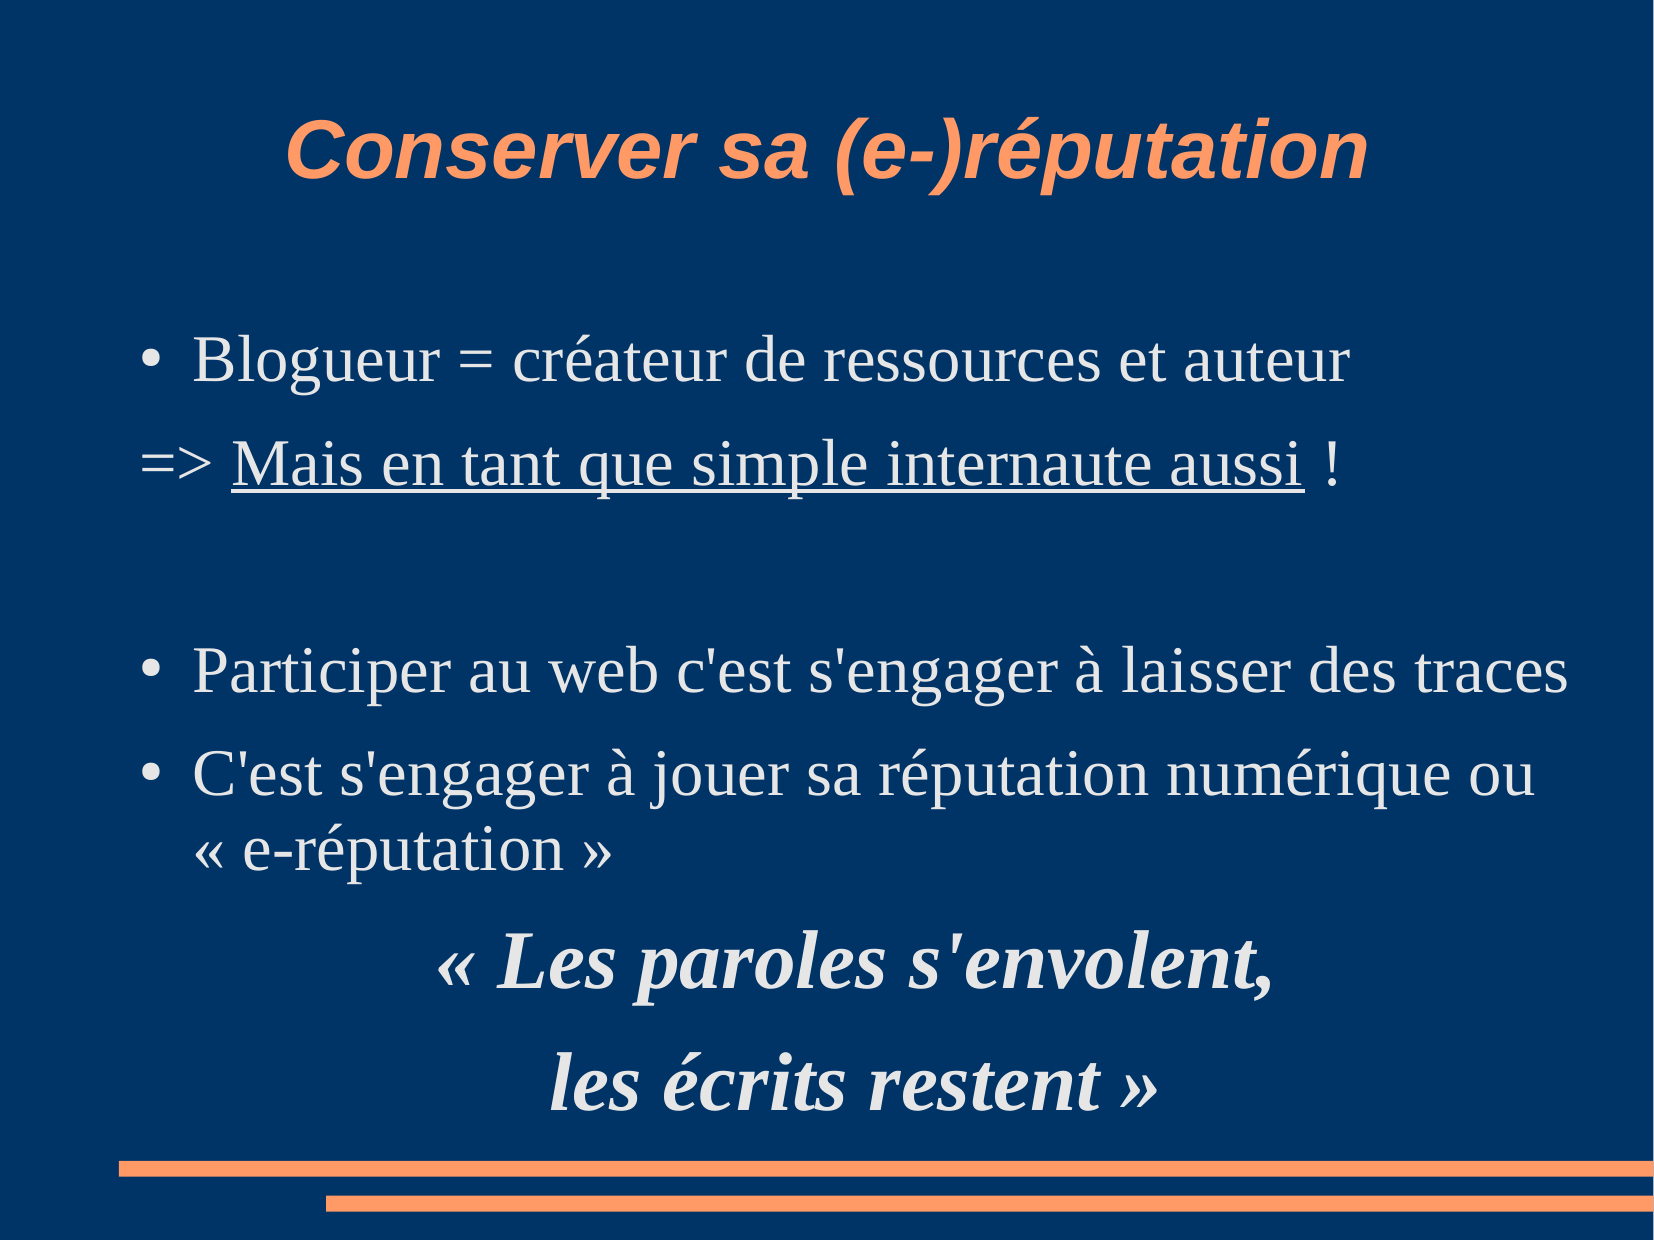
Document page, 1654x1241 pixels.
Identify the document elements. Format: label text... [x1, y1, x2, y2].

title Conserver sa (e-)réputation [121, 46, 1534, 254]
list Blogueur = créateur de ressources et auteur => Mais en tant que simple internaute aussi ! Participer au web c'est s'engager à laisser des traces C'est s'engager à jouer sa réputation numérique ou « e-réputation » « Les paroles s'envolent, les écrits restent » [121, 322, 1595, 1132]
